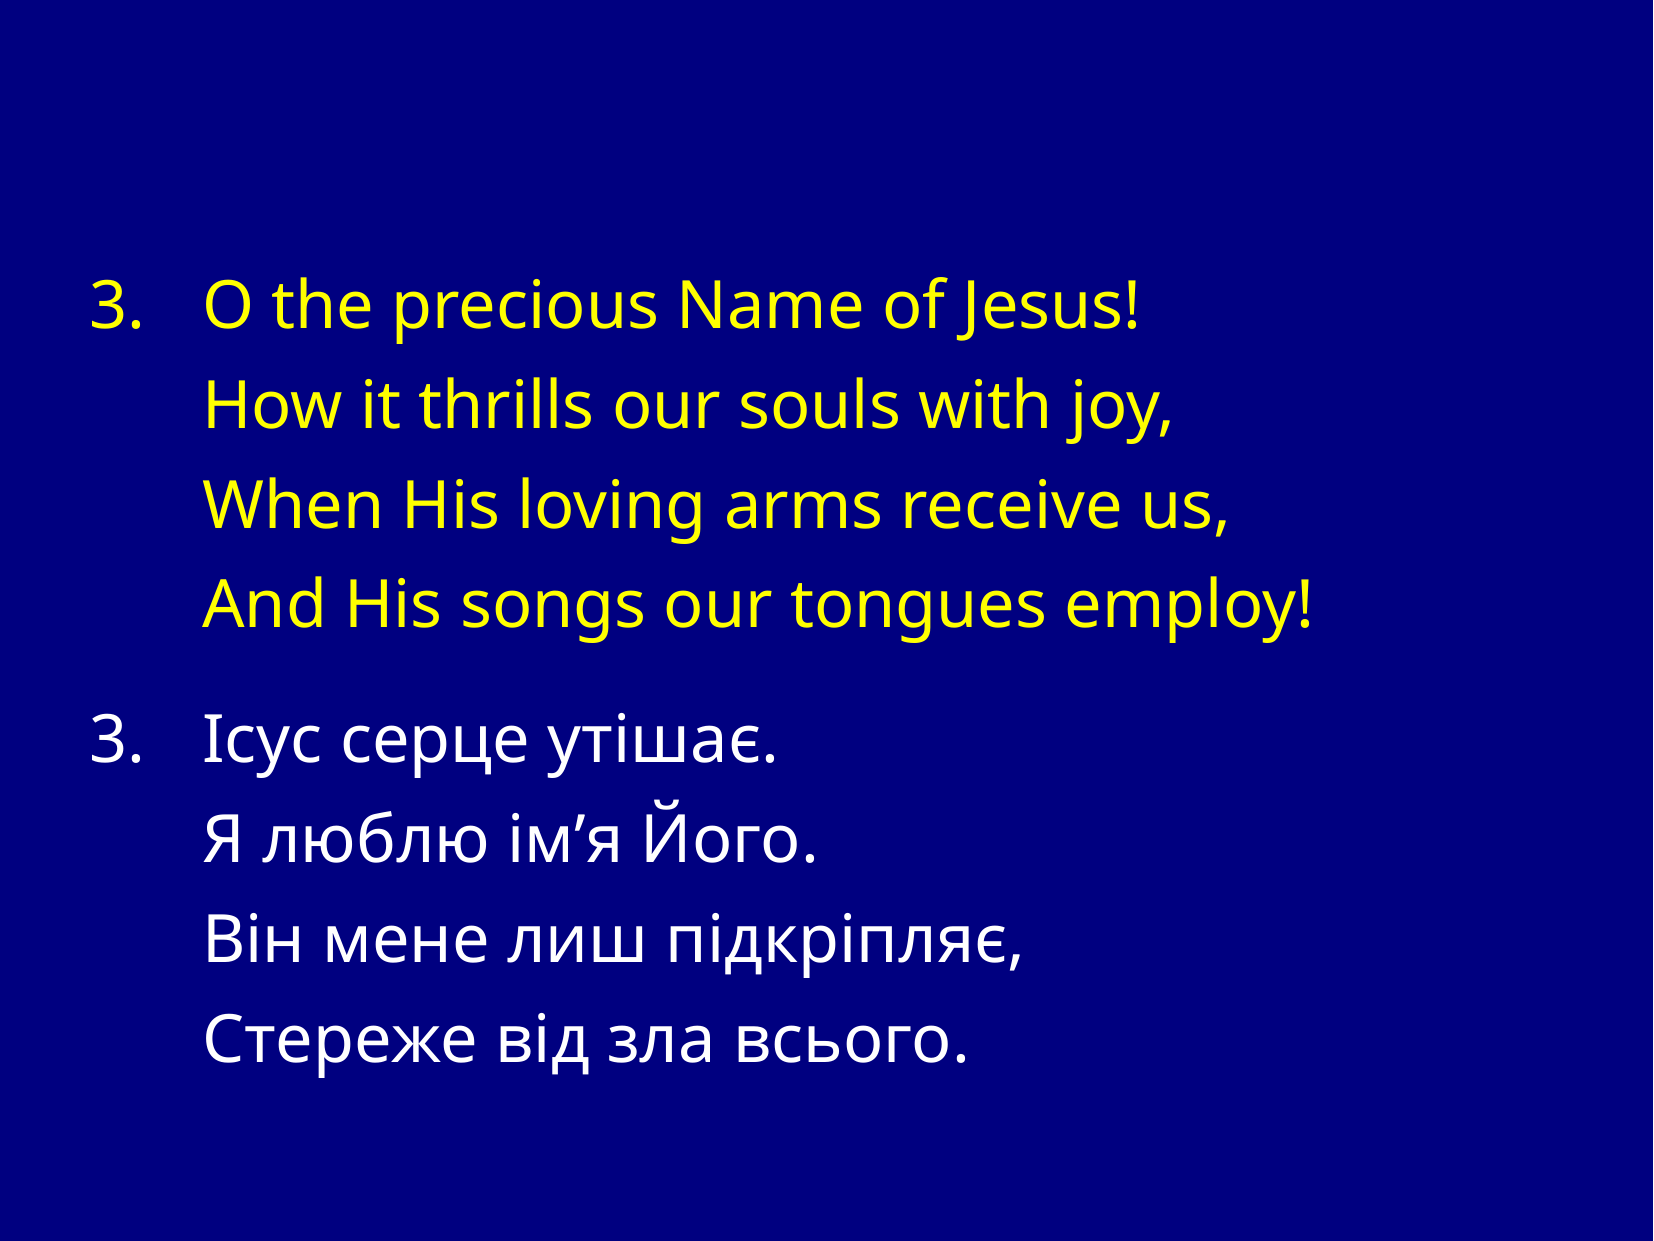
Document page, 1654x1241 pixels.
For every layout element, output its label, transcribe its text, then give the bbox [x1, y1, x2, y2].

text_box 3. Ісус серце утішає. Я люблю ім’я Його. Він мене лиш підкріпляє, Стереже від зла всього. [75, 675, 1576, 1163]
text_box 3. O the precious Name of Jesus! How it thrills our souls with joy, When His loving arms receive us, And His songs our tongues employ! [75, 150, 1576, 638]
